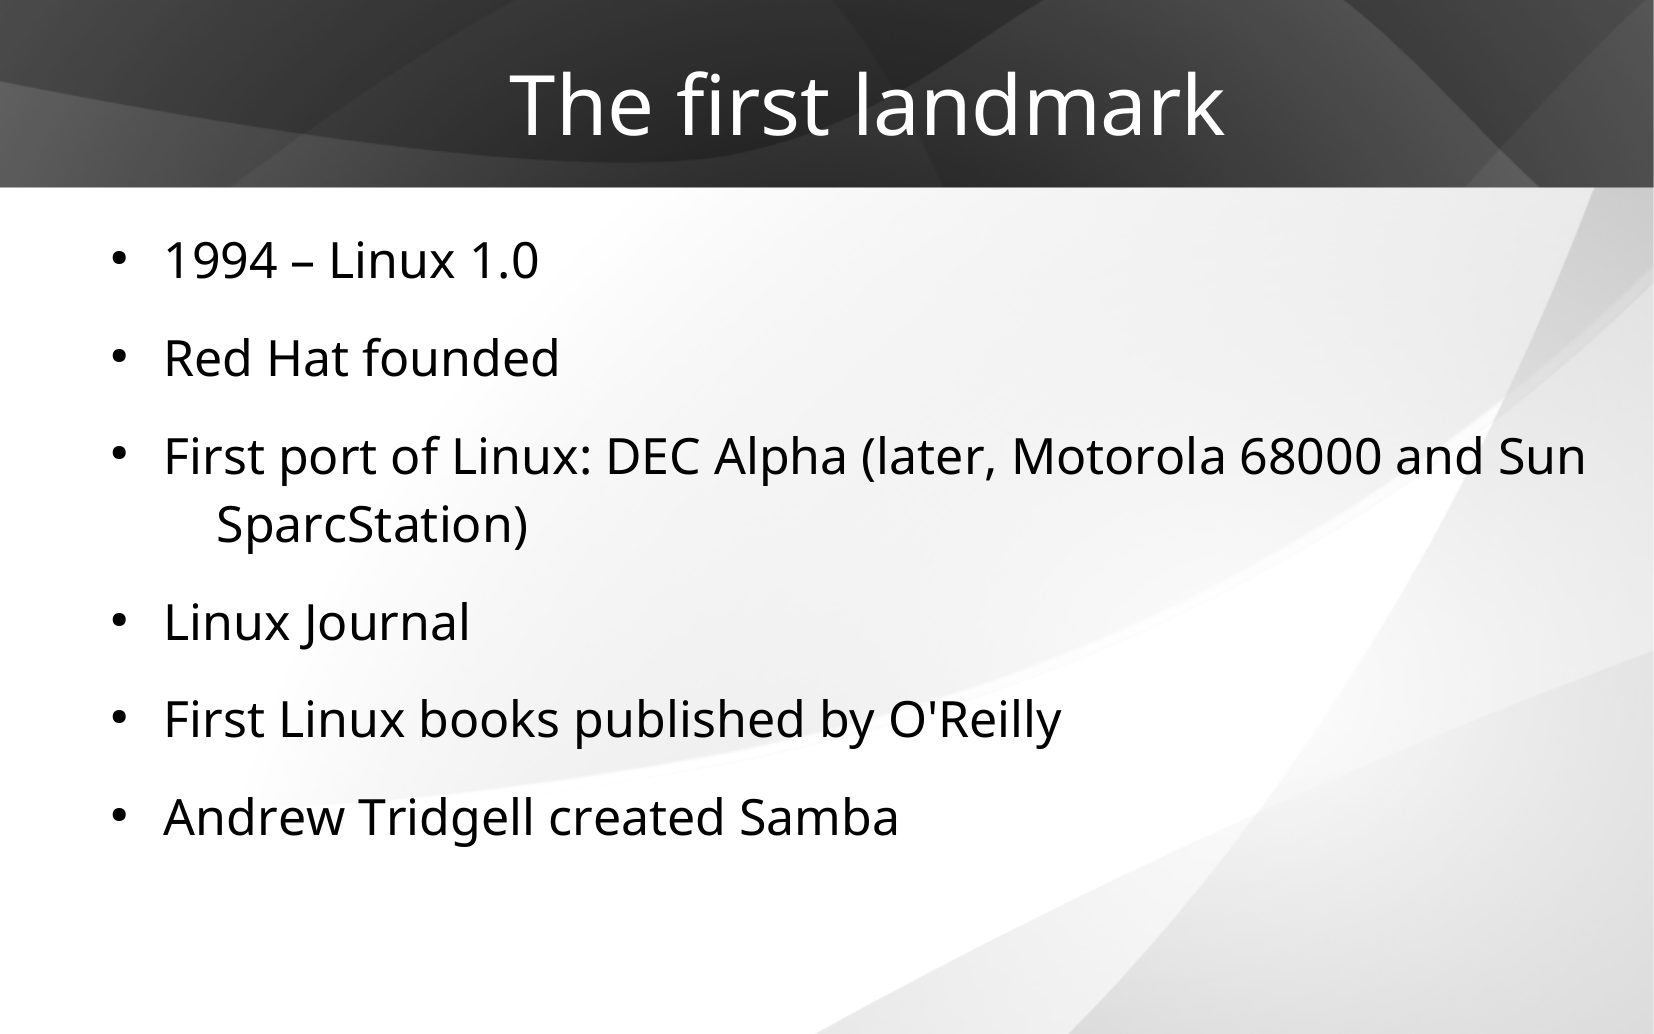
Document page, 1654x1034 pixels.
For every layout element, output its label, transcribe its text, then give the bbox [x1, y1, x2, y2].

list 1994 – Linux 1.0 Red Hat founded First port of Linux: DEC Alpha (later, Motorola 68000 and Sun SparcStation) Linux Journal First Linux books published by O'Reilly Andrew Tridgell created Samba [75, 225, 1613, 1013]
title The first landmark [124, 0, 1613, 208]
picture [0, 0, 1654, 1034]
